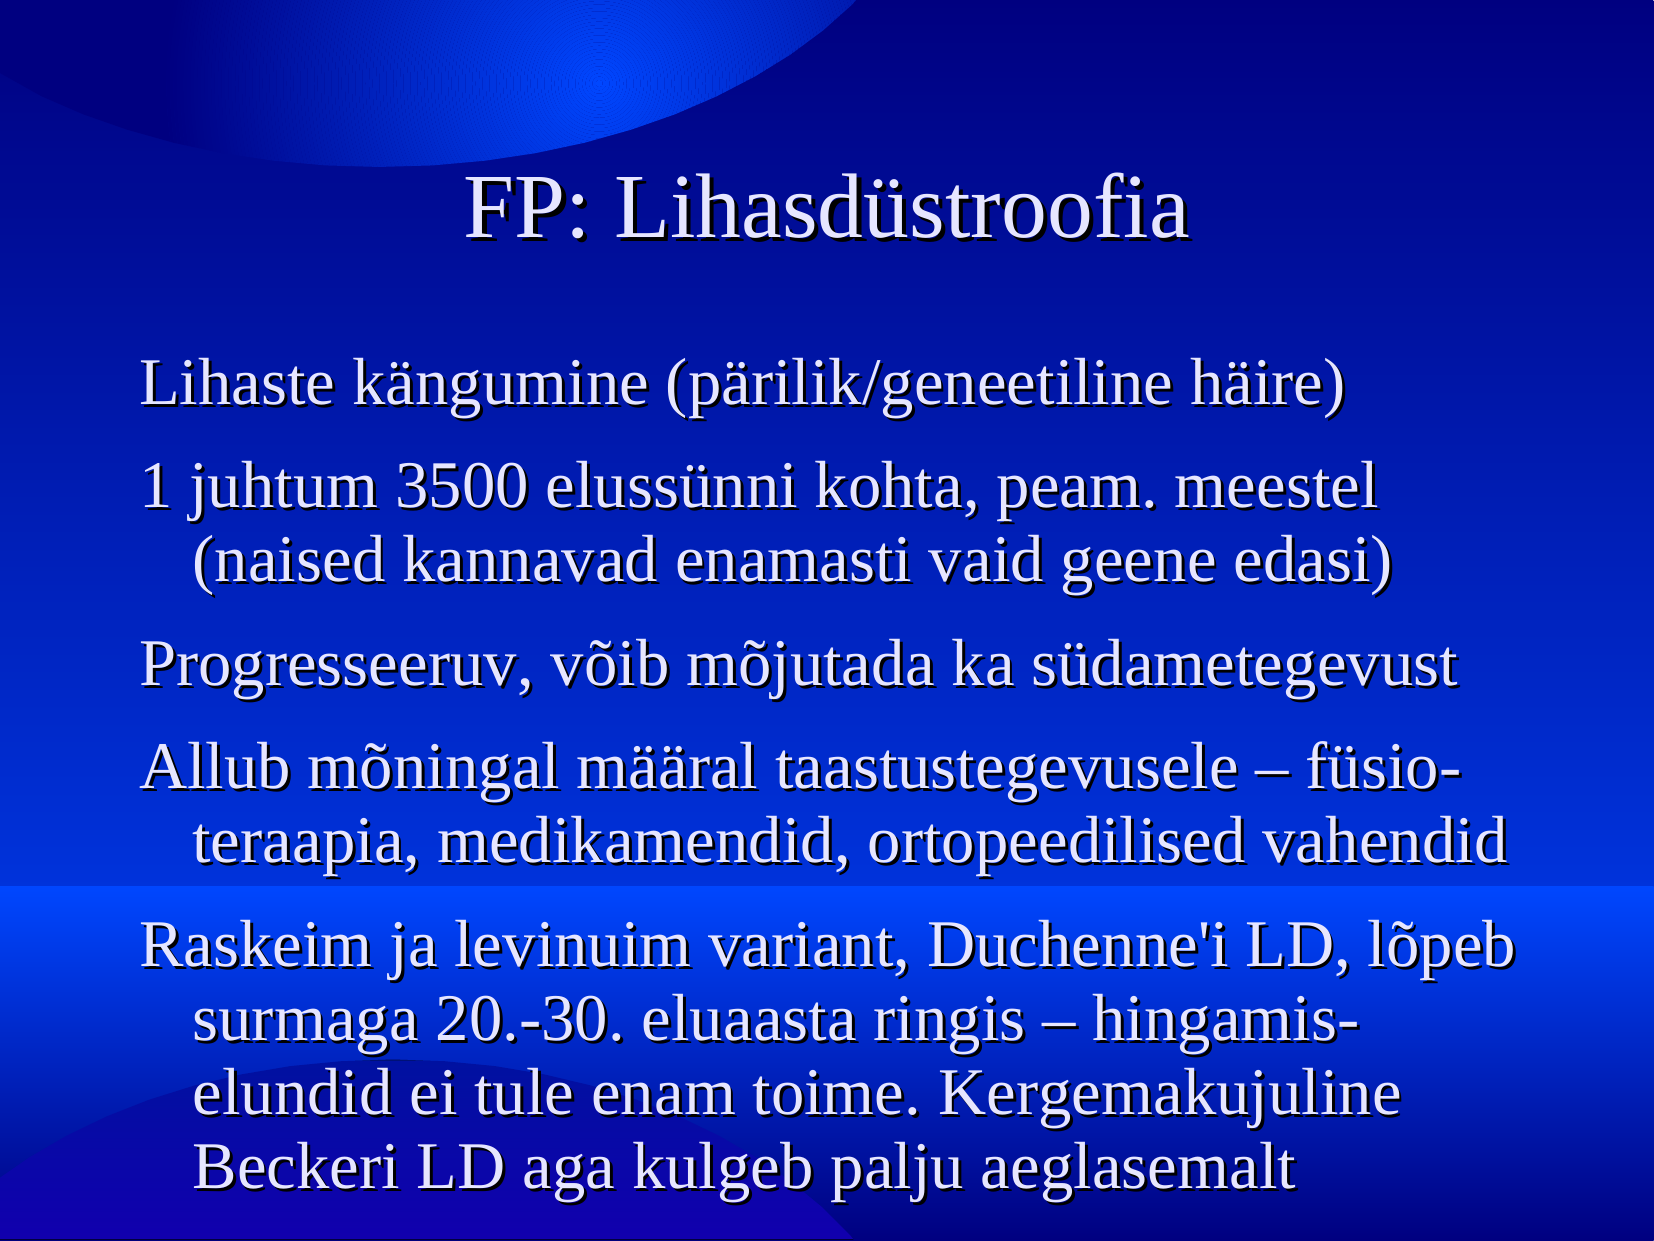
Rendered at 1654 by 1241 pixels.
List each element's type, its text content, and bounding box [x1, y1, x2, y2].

title FP: Lihasdüstroofia [121, 102, 1534, 311]
list Lihaste kängumine (pärilik/geneetiline häire) 1 juhtum 3500 elussünni kohta, peam. meestel (naised kannavad enamasti vaid geene edasi) Progresseeruv, võib mõjutada ka südametegevust Allub mõningal määral taastustegevusele – füsio-teraapia, medikamendid, ortopeedilised vahendid Raskeim ja levinuim variant, Duchenne'i LD, lõpeb surmaga 20.-30. eluaasta ringis – hingamis-elundid ei tule enam toime. Kergemakujuline Beckeri LD aga kulgeb palju aeglasemalt [121, 344, 1534, 1204]
